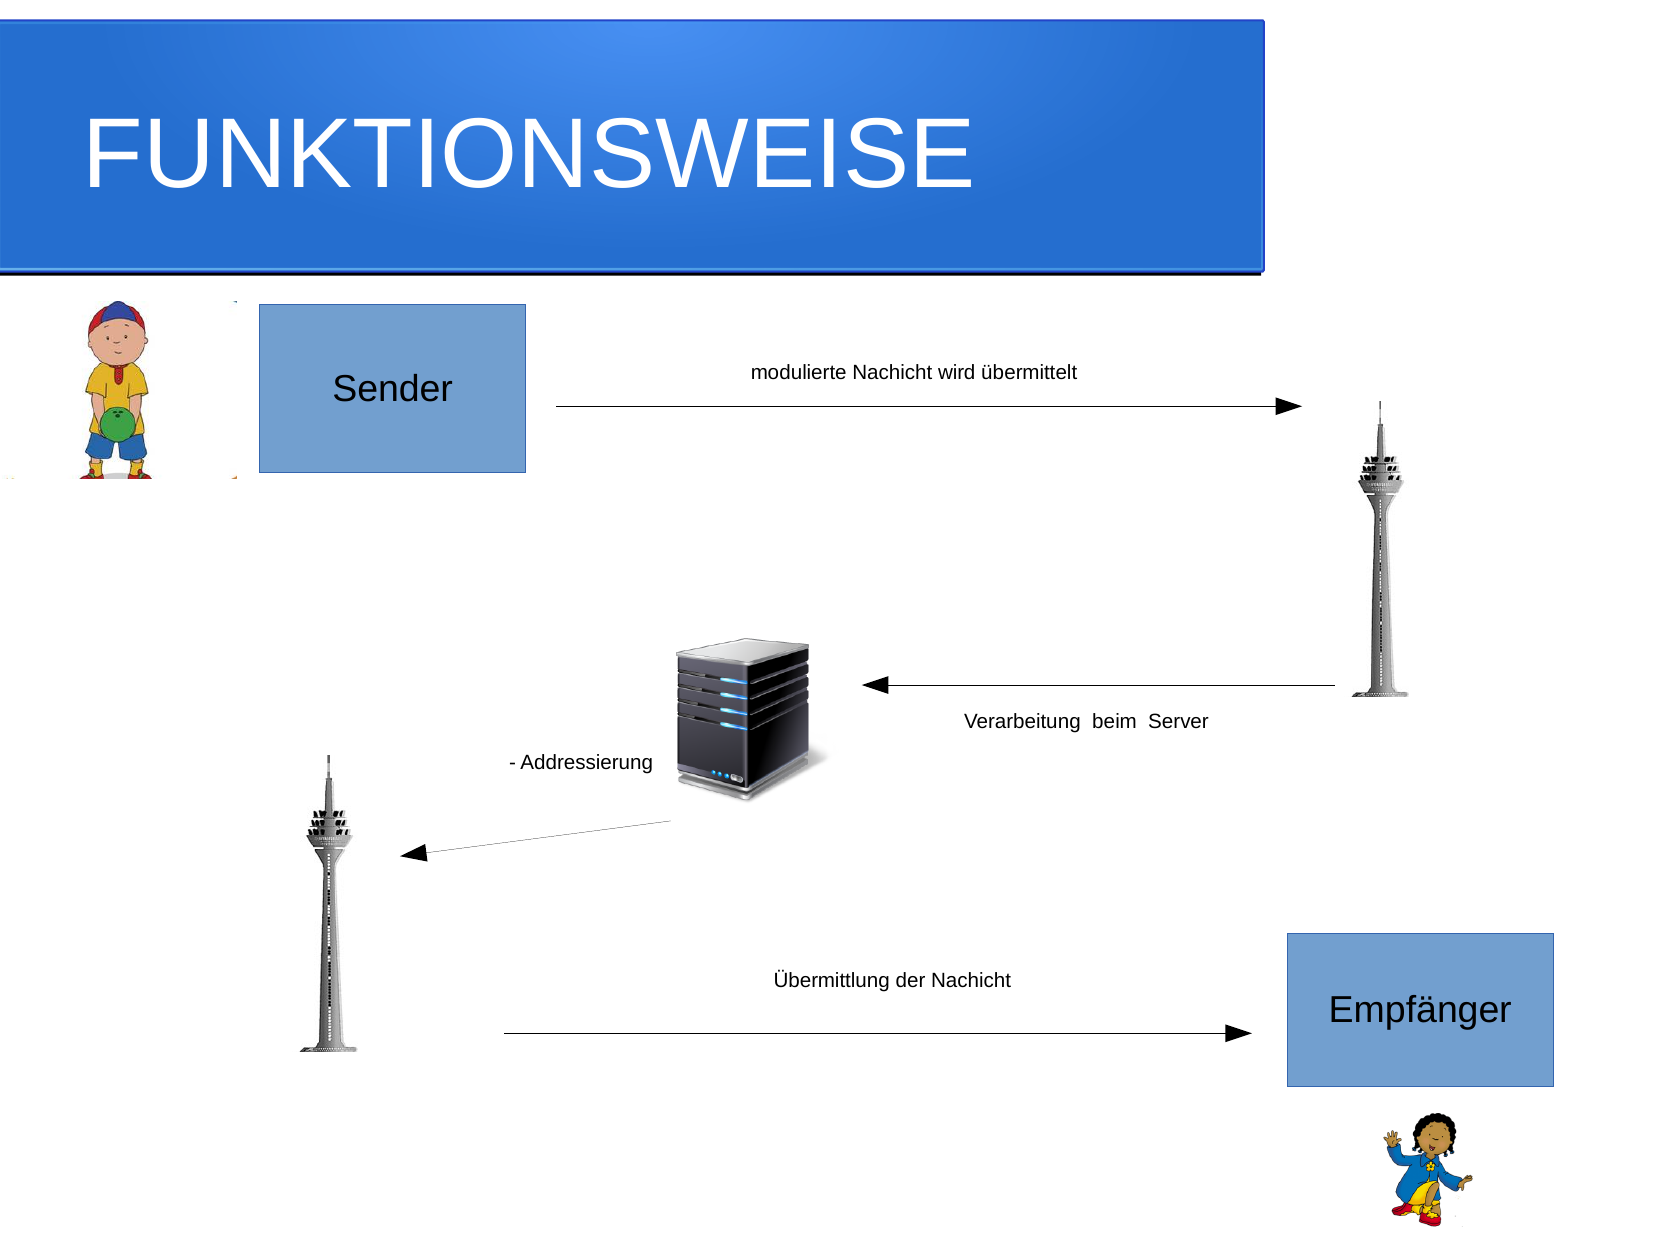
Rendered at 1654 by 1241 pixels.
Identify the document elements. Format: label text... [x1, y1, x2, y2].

picture [1344, 401, 1418, 697]
picture [661, 625, 839, 804]
picture [1, 301, 237, 479]
text_box Empfänger [1287, 933, 1554, 1087]
title FUNKTIONSWEISE [82, 49, 1250, 257]
picture [292, 755, 367, 1052]
list modulierte Nachicht wird übermittelt Verarbeitung beim Server - Addressierung Übermittlung der Nachicht [98, 290, 1554, 1010]
picture [1381, 1110, 1479, 1229]
text_box Sender [259, 304, 526, 473]
